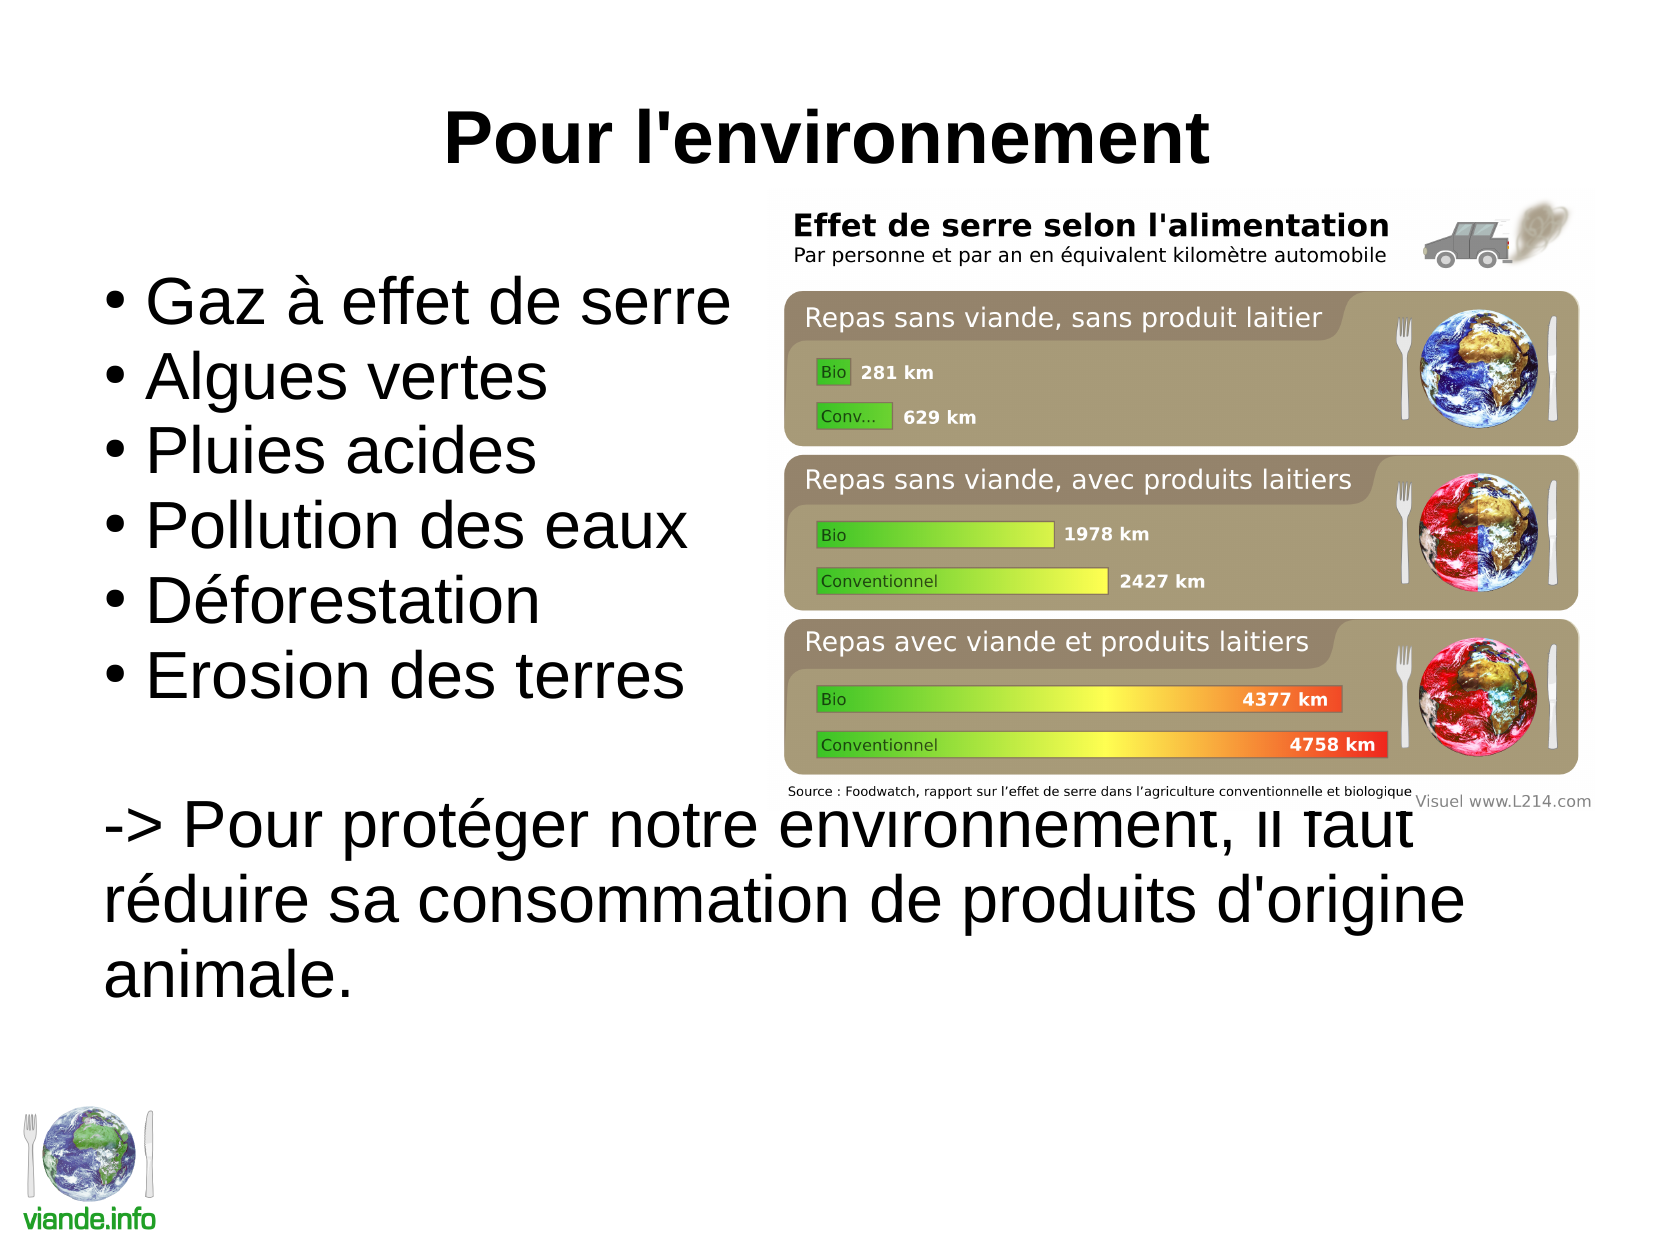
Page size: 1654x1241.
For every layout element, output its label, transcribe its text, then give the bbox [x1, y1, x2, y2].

picture [0, 1092, 178, 1241]
text_box Pour l'environnement Gaz à effet de serre Algues vertes Pluies acides Pollution des eaux Déforestation Erosion des terres -> Pour protéger notre environnement, il faut réduire sa consommation de produits d'origine animale. [88, 88, 1565, 1019]
picture [767, 188, 1595, 811]
